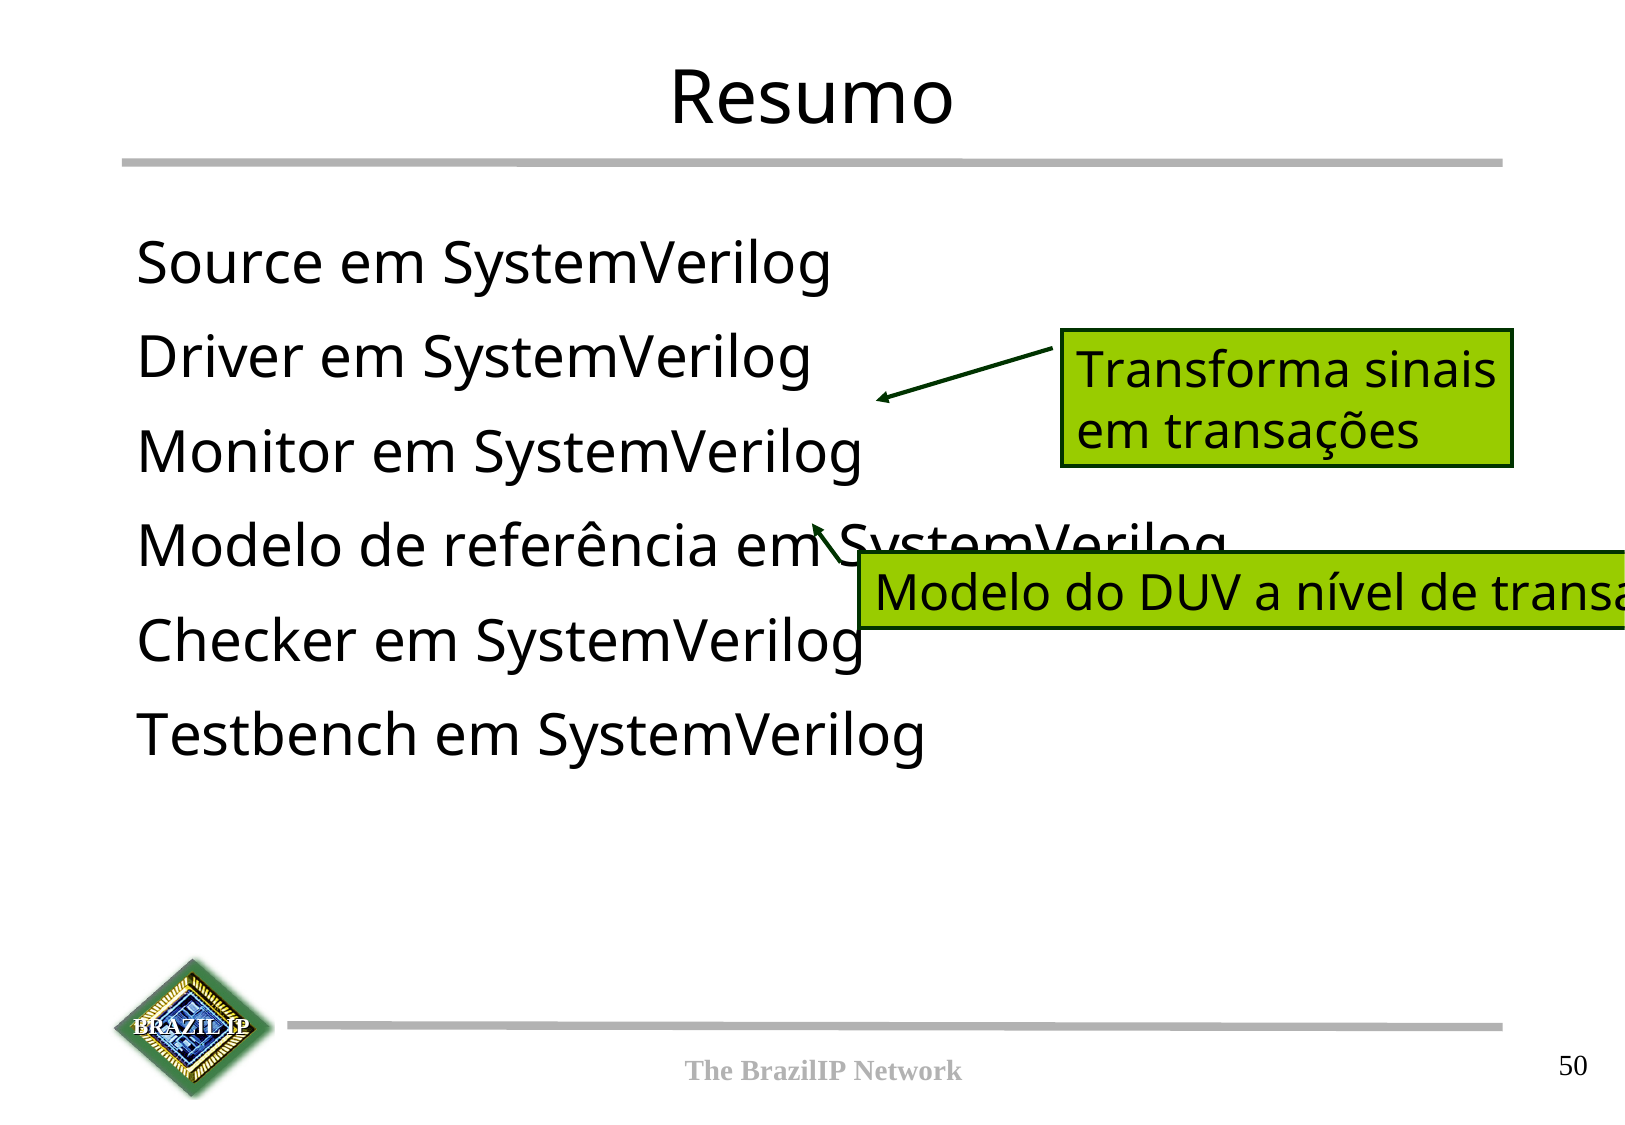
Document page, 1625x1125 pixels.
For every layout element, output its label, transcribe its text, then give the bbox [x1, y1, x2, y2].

title Resumo [121, 41, 1503, 147]
text_box Transforma sinais em transações [1062, 330, 1512, 466]
text_box Modelo do DUV a nível de transação [859, 552, 1625, 628]
list Source em SystemVerilog Driver em SystemVerilog Monitor em SystemVerilog Modelo de referência em SystemVerilog Checker em SystemVerilog Testbench em SystemVerilog [121, 212, 1488, 943]
picture [108, 953, 275, 1100]
